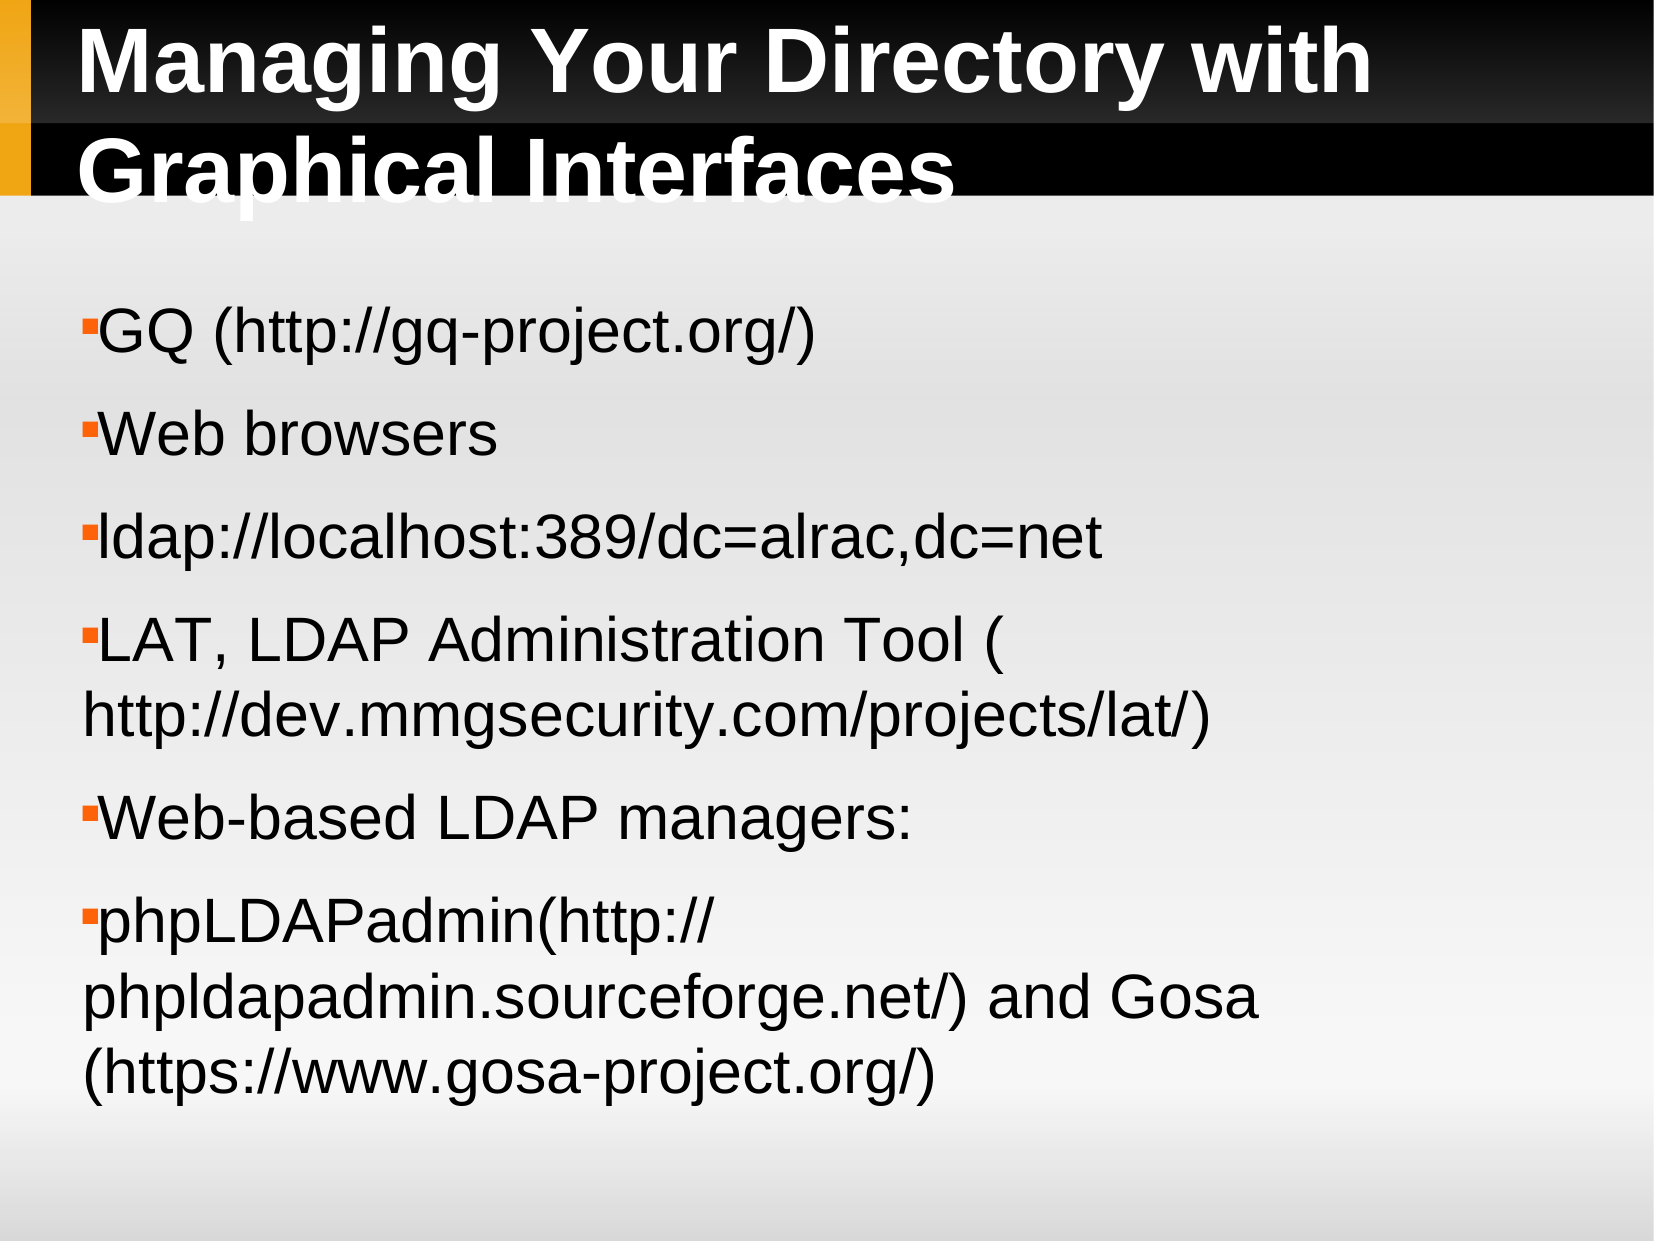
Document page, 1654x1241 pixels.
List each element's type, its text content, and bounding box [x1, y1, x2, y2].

title Managing Your Directory with Graphical Interfaces [76, 1, 1565, 207]
list GQ (http://gq-project.org/) Web browsers ldap://localhost:389/dc=alrac,dc=net LAT, LDAP Administration Tool (http://dev.mmgsecurity.com/projects/lat/) Web-based LDAP managers: phpLDAPadmin(http://phpldapadmin.sourceforge.net/) and Gosa (https://www.gosa-project.org/) [82, 290, 1571, 1111]
